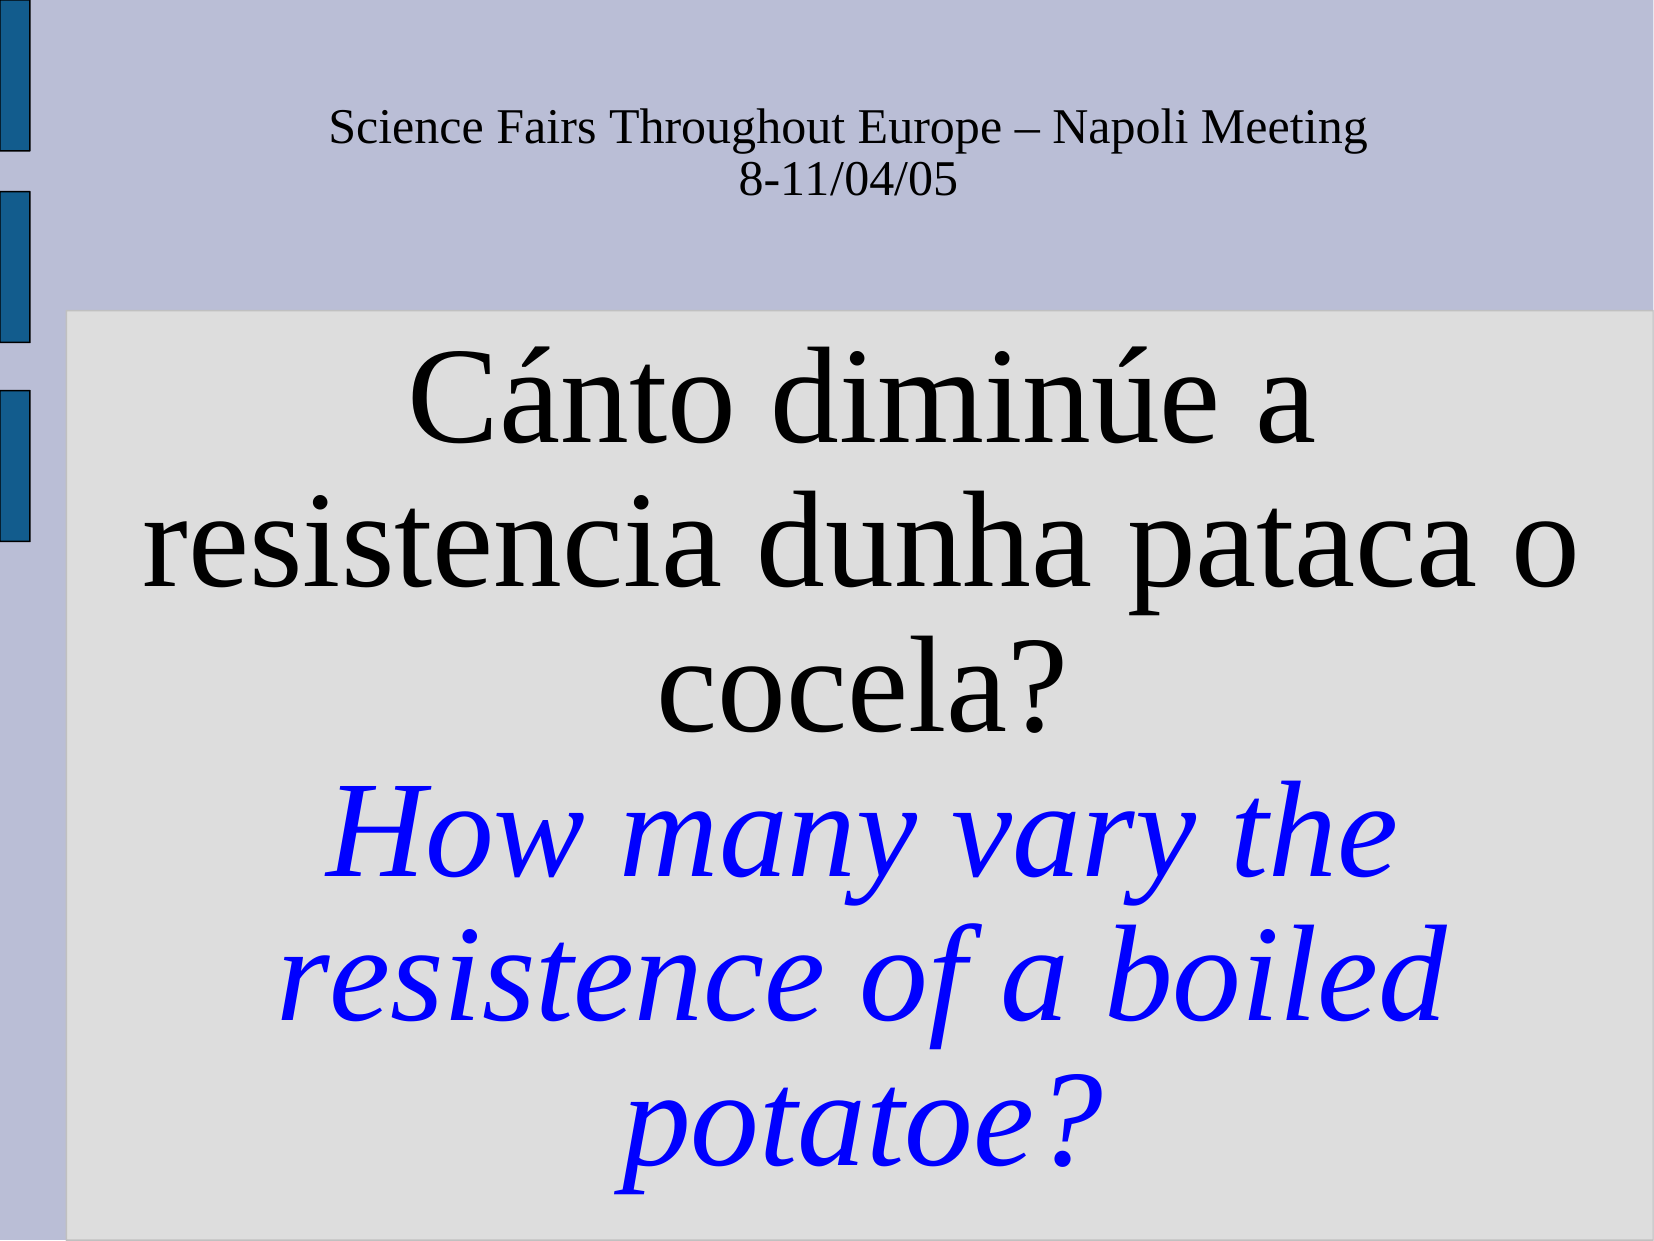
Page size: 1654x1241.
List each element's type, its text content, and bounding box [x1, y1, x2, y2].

text_box Cánto diminúe a resistencia dunha pataca o cocela? How many vary the resistence of a boiled potatoe? [106, 326, 1620, 1195]
text_box Science Fairs Throughout Europe – Napoli Meeting 8-11/04/05 [303, 101, 1394, 207]
